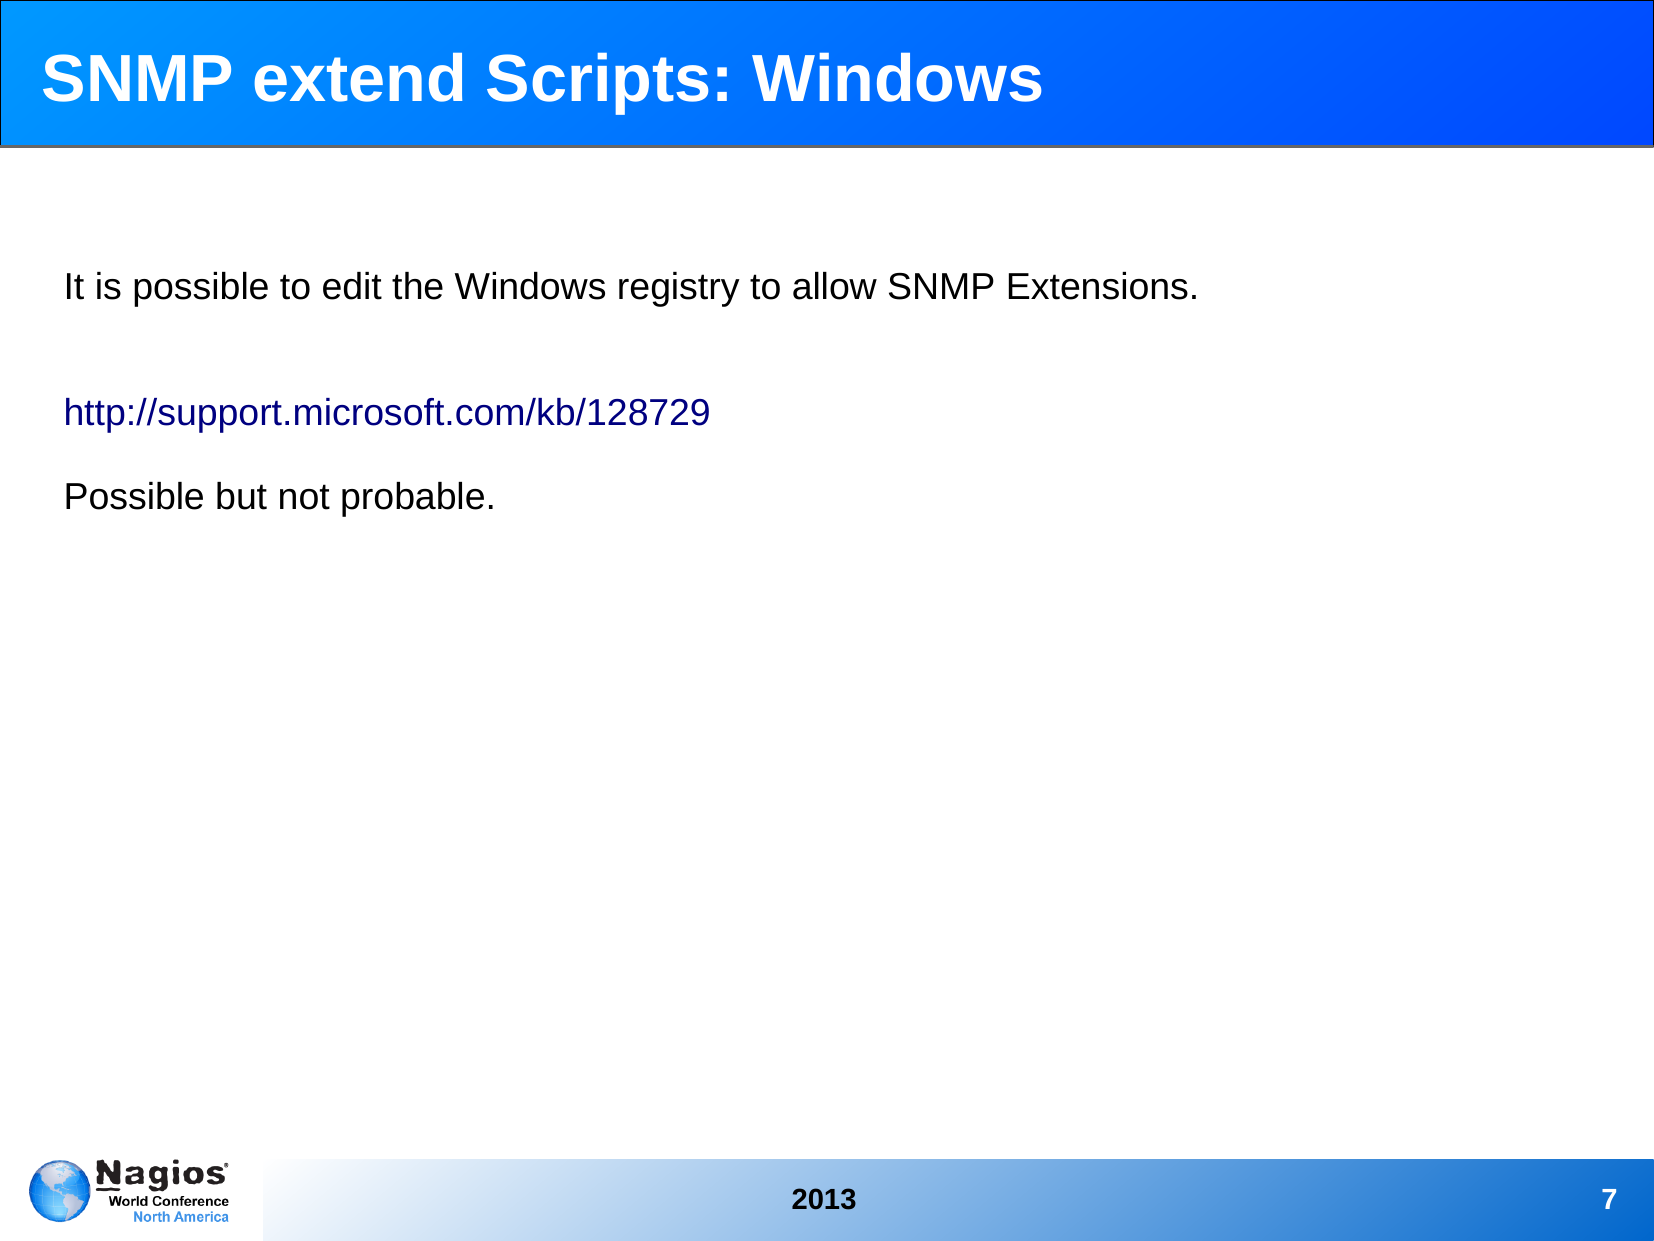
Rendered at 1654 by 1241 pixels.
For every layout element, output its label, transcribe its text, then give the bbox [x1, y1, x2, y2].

text_box It is possible to edit the Windows registry to allow SNMP Extensions. http://support.microsoft.com/kb/128729 Possible but not probable. [48, 215, 1374, 731]
title SNMP extend Scripts: Windows [41, 29, 1638, 127]
picture [29, 1180, 229, 1235]
subtitle [29, 181, 1654, 1180]
